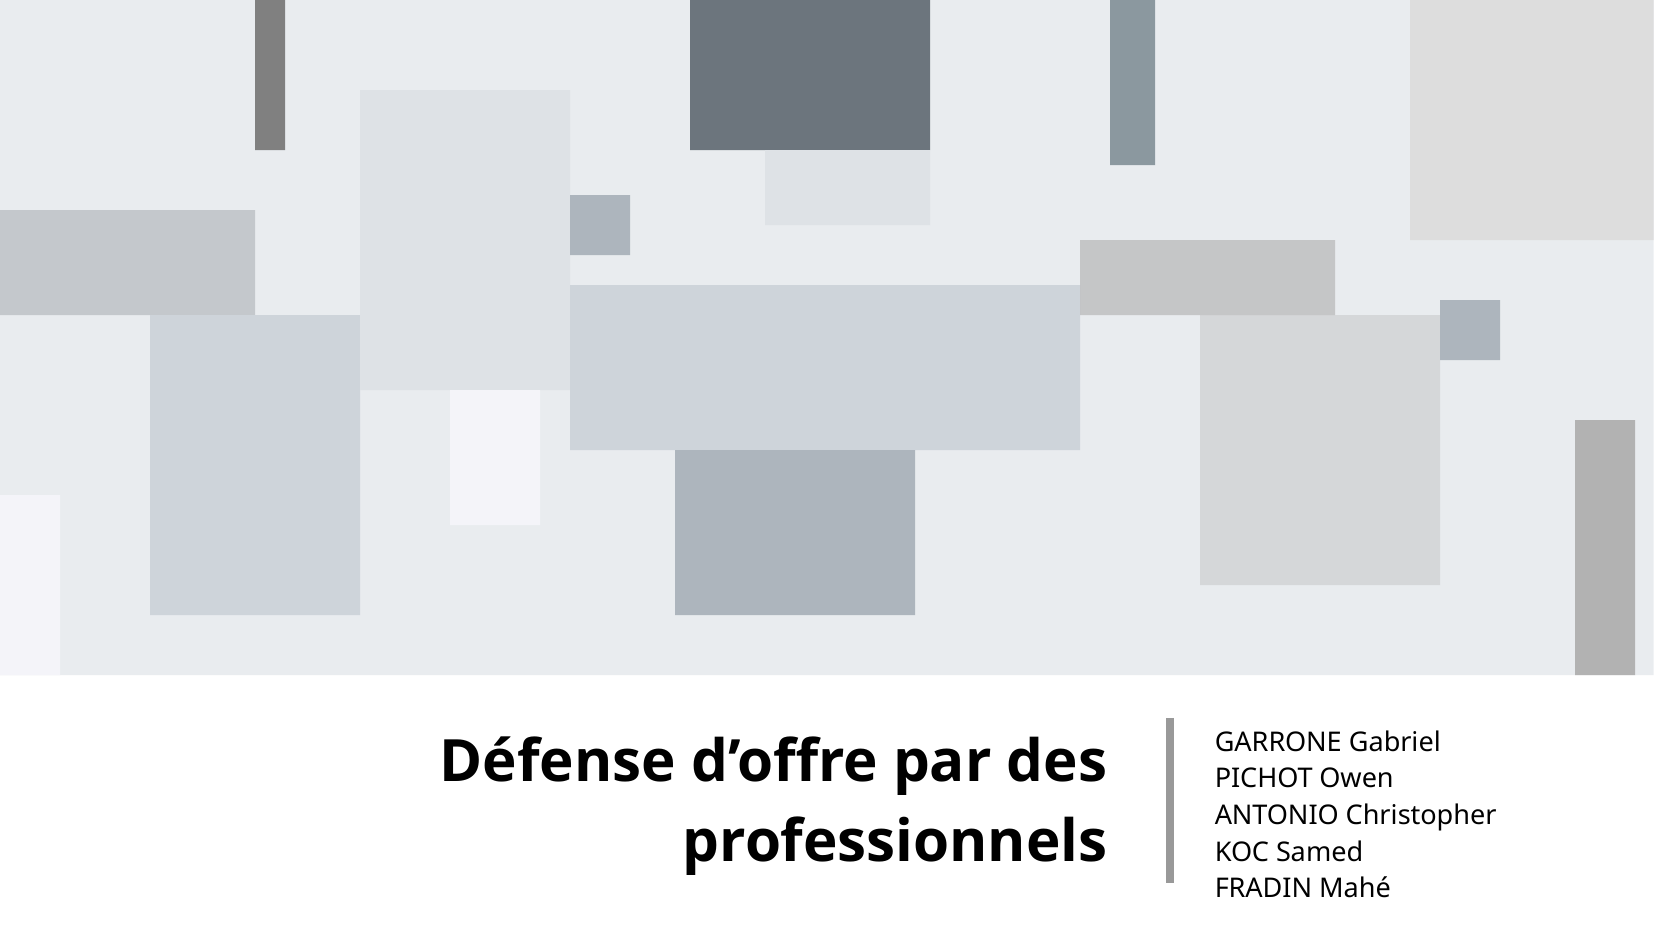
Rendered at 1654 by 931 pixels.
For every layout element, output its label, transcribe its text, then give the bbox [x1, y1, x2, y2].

text_box Défense d’offre par des professionnels [413, 712, 1123, 931]
text_box GARRONE Gabriel PICHOT Owen ANTONIO Christopher KOC Samed FRADIN Mahé [1200, 714, 1591, 886]
